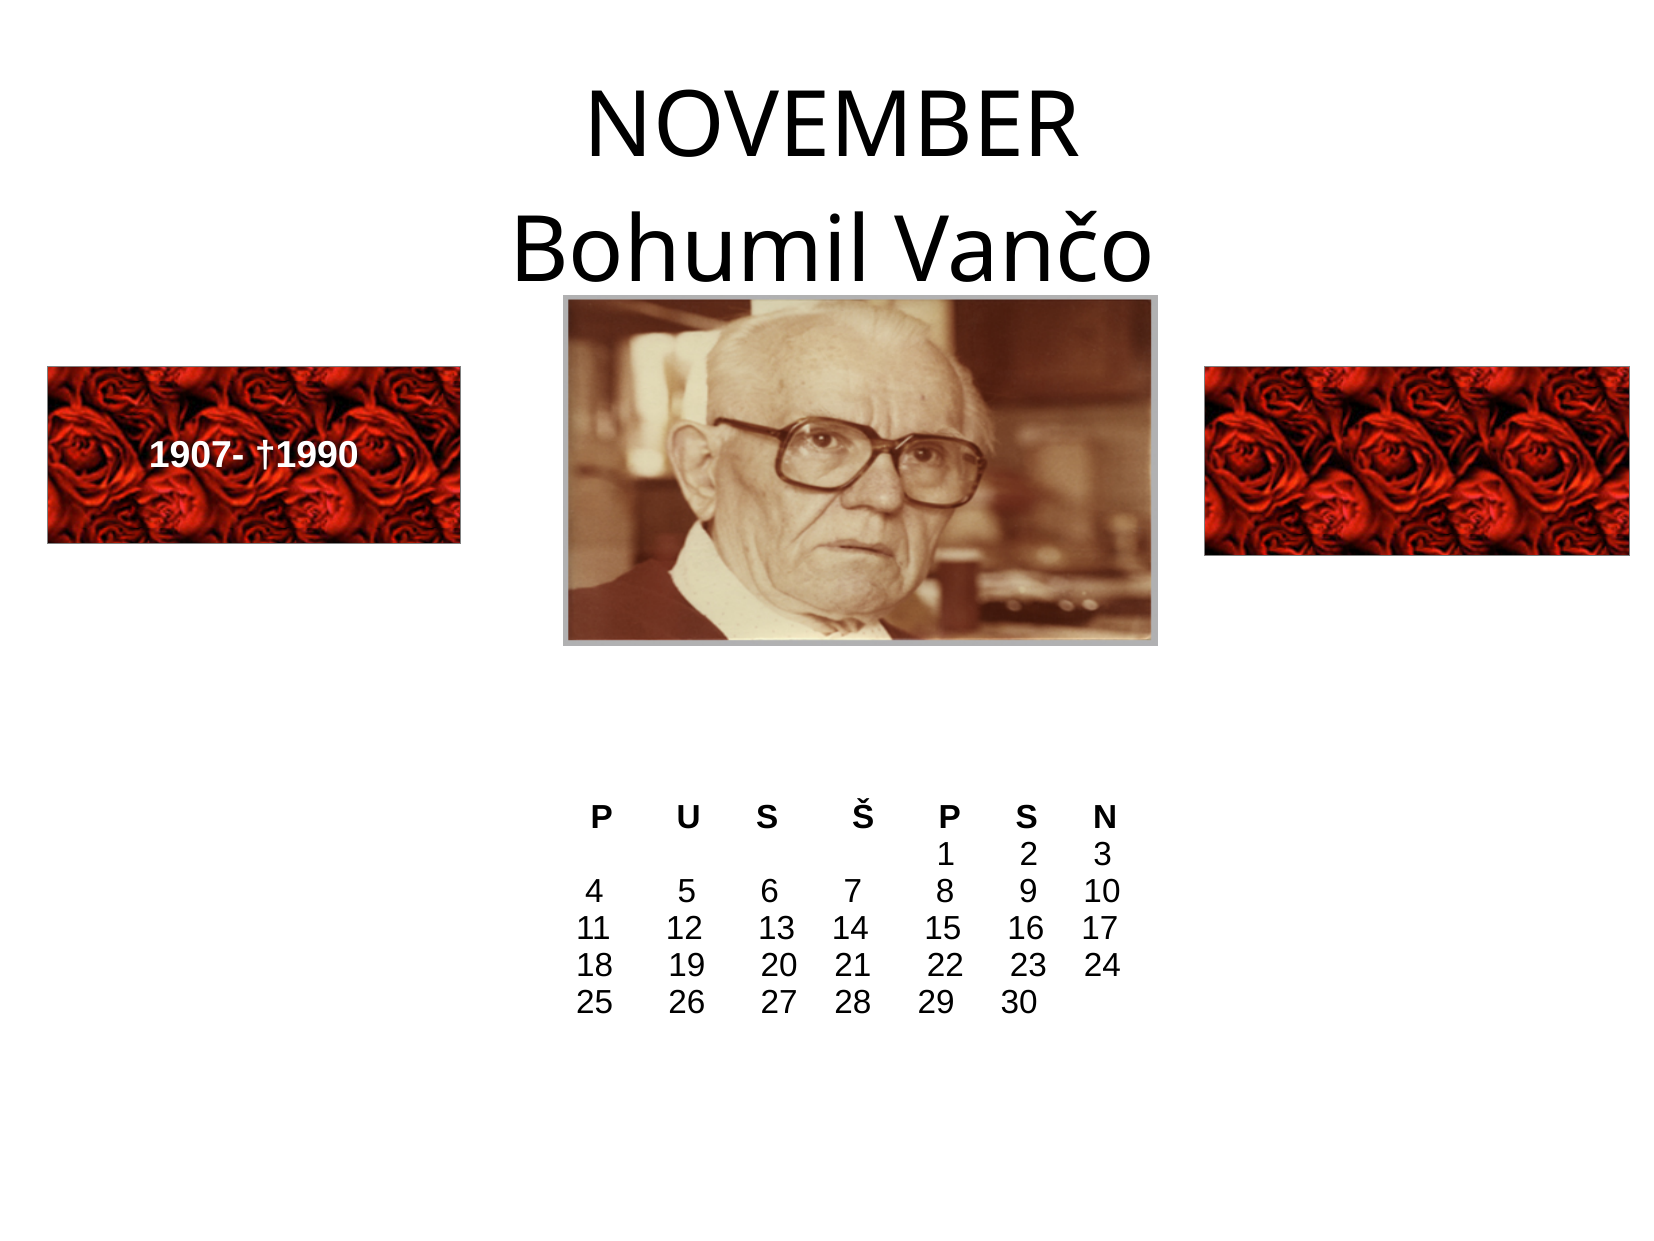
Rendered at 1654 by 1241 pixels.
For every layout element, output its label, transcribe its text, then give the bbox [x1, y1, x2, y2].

picture [563, 295, 1158, 646]
subtitle P U S Š P S N 1 2 3 4 5 6 7 8 9 10 11 12 13 14 15 16 17 18 19 20 21 22 23 24 25 26 27 28 29 30 [189, 708, 1430, 1111]
text_box 1907- †1990 [47, 366, 461, 544]
title NOVEMBER Bohumil Vančo [212, 35, 1453, 331]
text_box [1204, 366, 1630, 556]
